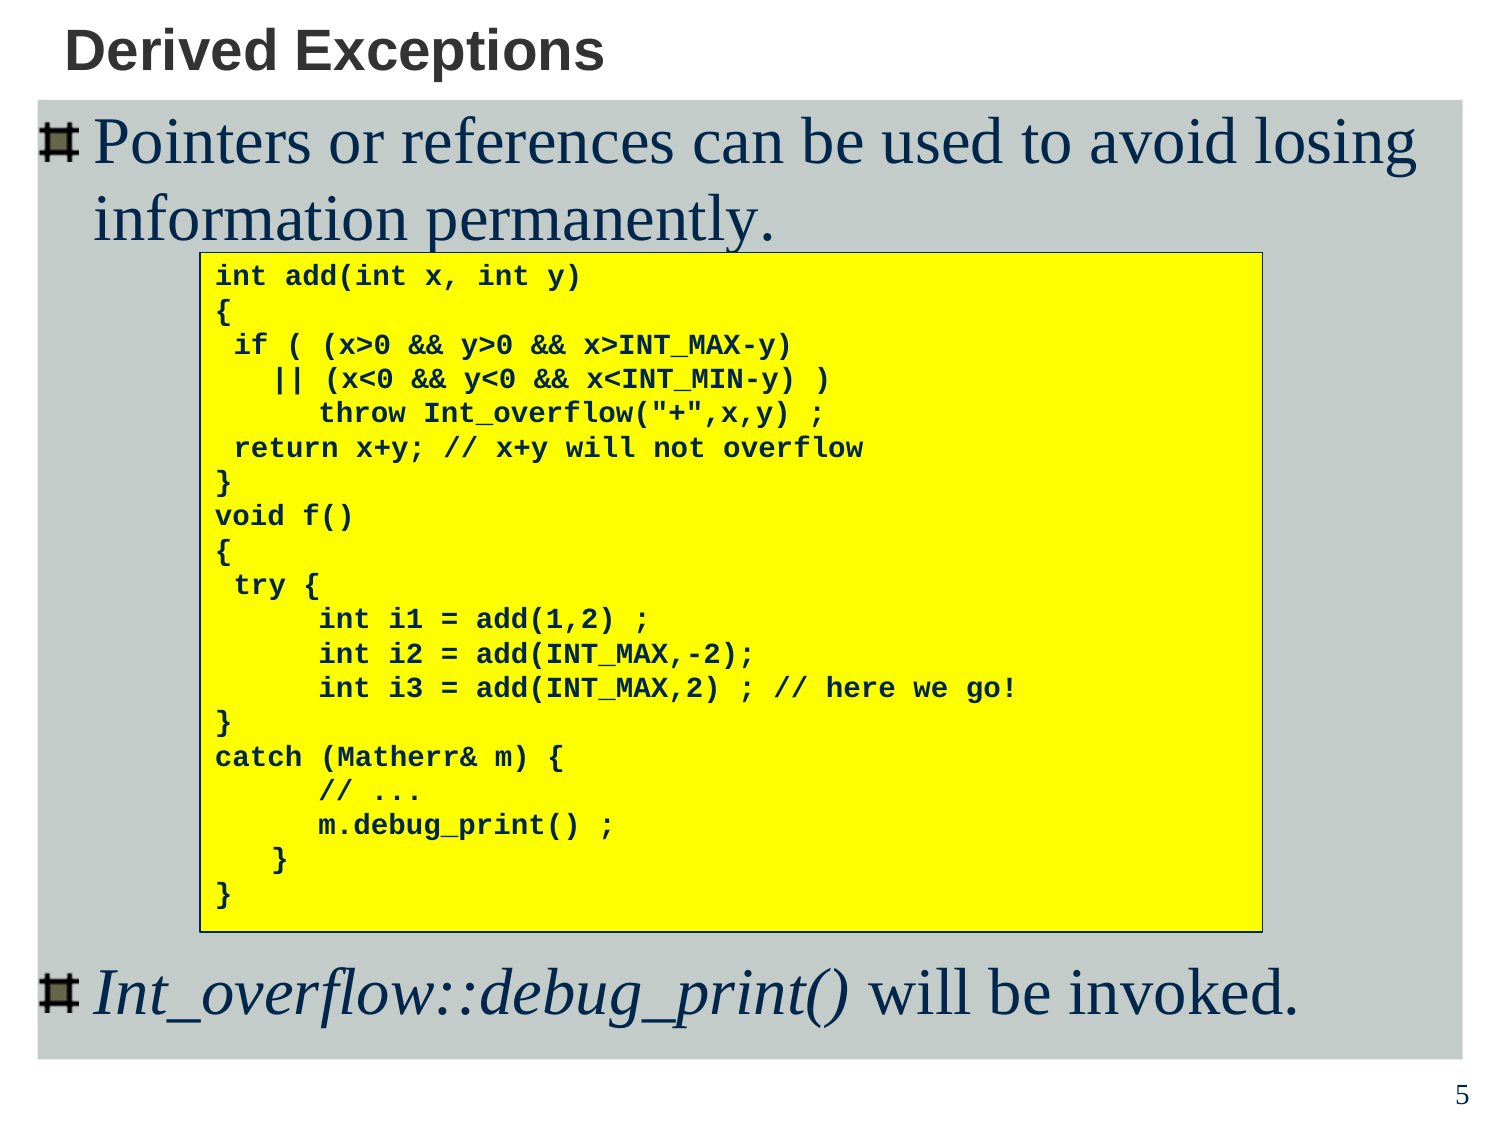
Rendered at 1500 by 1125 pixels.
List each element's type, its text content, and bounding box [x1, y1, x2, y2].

text_box int add(int x, int y) { if ( (x>0 && y>0 && x>INT_MAX-y) || (x<0 && y<0 && x<INT_MIN-y) ) throw Int_overflow("+",x,y) ; return x+y; // x+y will not overflow } void f() { try { int i1 = add(1,2) ; int i2 = add(INT_MAX,-2); int i3 = add(INT_MAX,2) ; // here we go! } catch (Matherr& m) { // ... m.debug_print() ; } } [200, 252, 1263, 933]
title Derived Exceptions [50, 0, 1450, 91]
list Pointers or references can be used to avoid losing information permanently. Int_overflow::debug_print() will be invoked. [37, 99, 1463, 1060]
